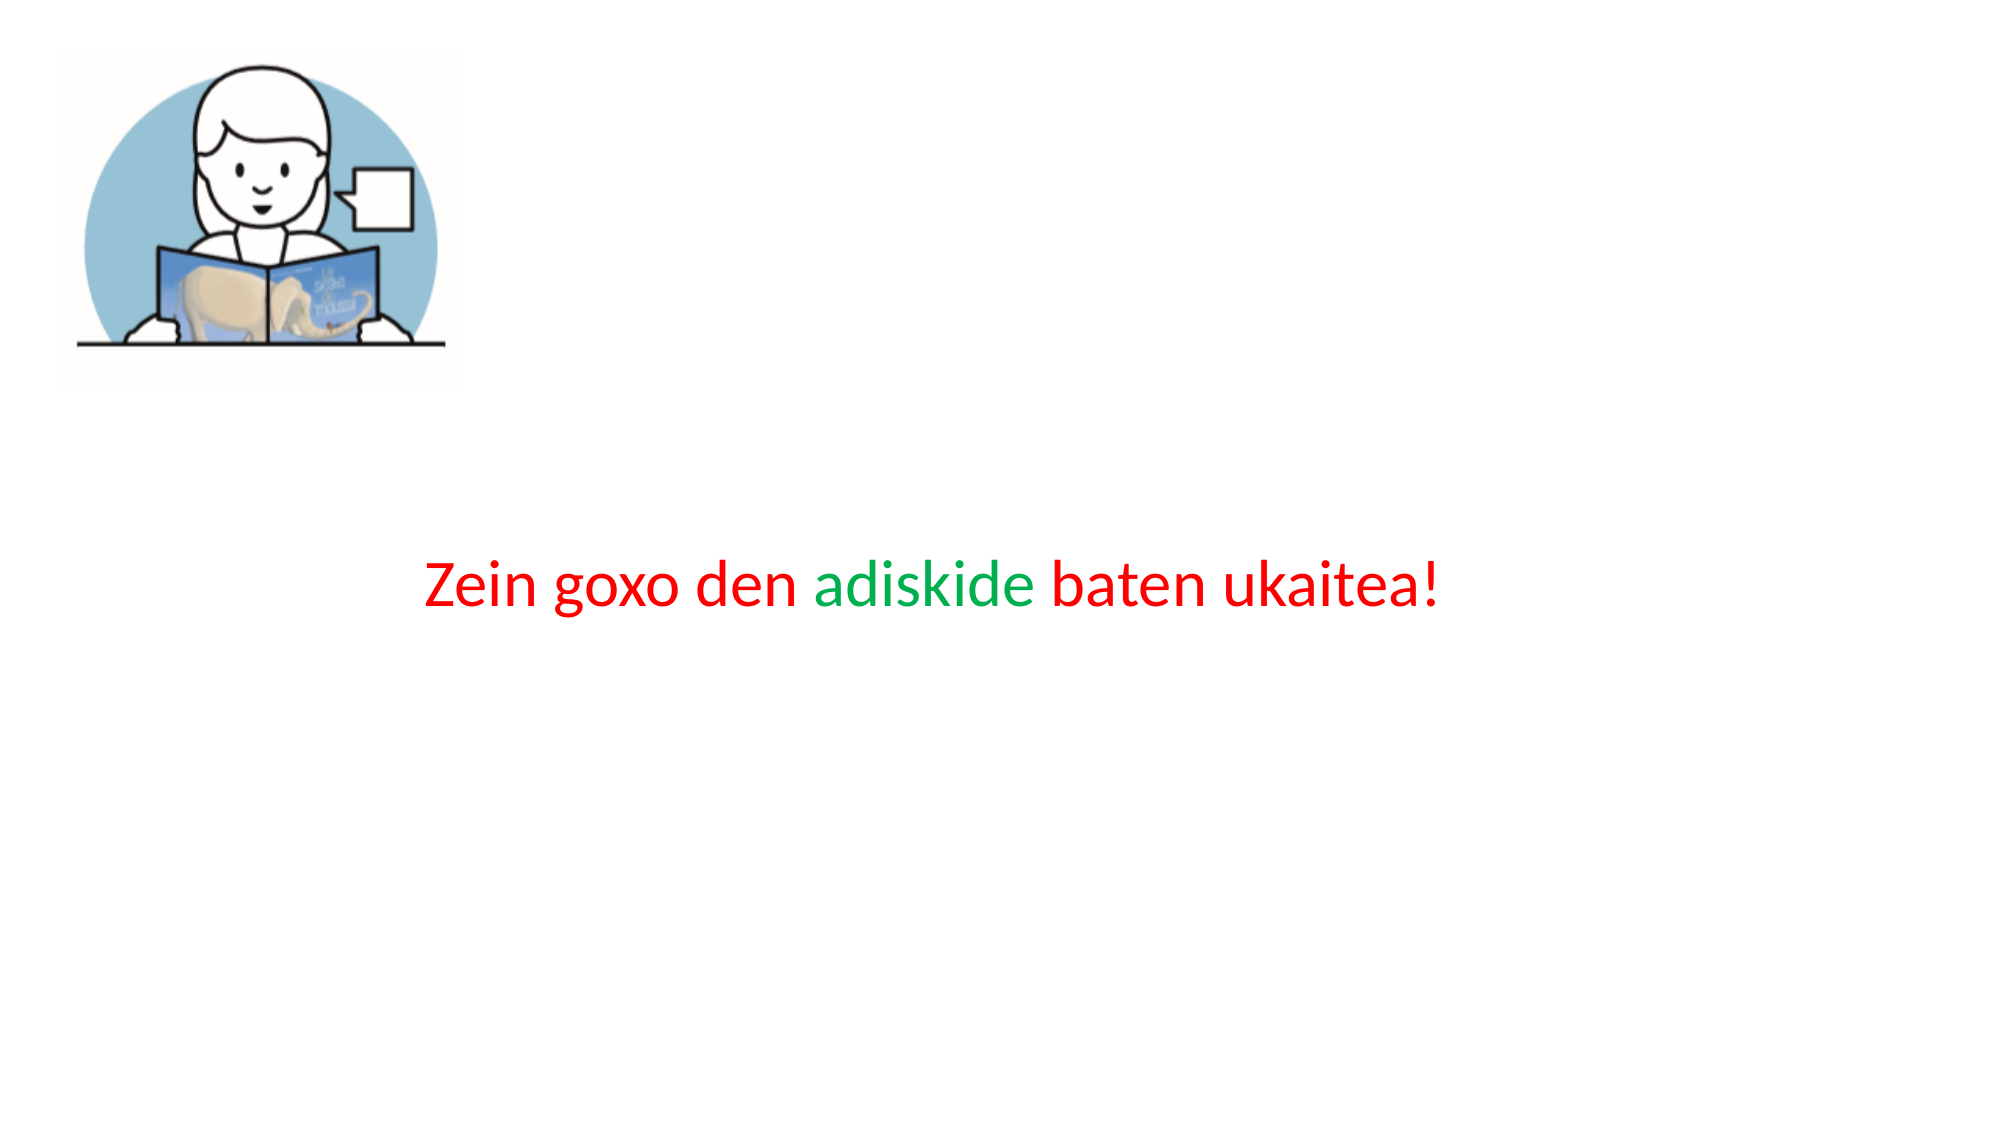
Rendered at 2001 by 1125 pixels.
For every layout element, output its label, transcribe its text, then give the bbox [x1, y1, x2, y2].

picture [46, 51, 466, 394]
text_box Zein goxo den adiskide baten ukaitea! [409, 531, 1816, 627]
